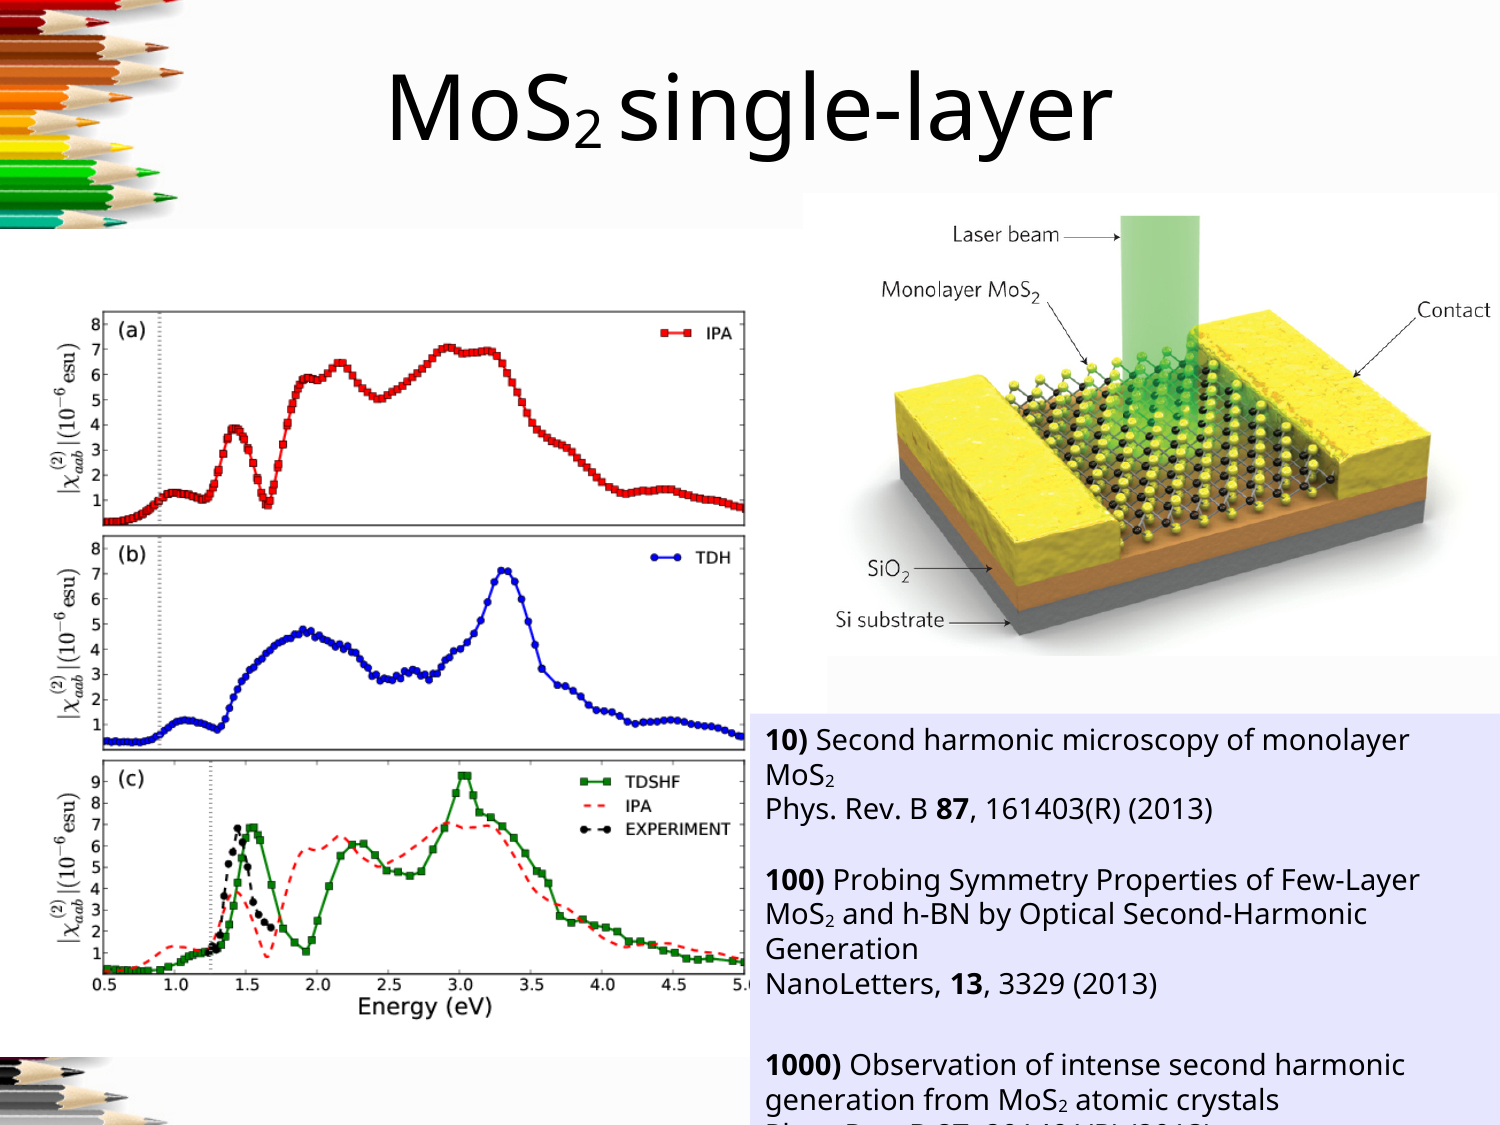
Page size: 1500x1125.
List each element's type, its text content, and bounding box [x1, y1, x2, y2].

picture [0, 0, 1500, 1125]
text_box 10) Second harmonic microscopy of monolayer MoS2 Phys. Rev. B 87, 161403(R) (2013) 100) Probing Symmetry Properties of Few-Layer MoS2 and h-BN by Optical Second-Harmonic Generation NanoLetters, 13, 3329 (2013) 1000) Observation of intense second harmonic generation from MoS2 atomic crystals Phys. Rev. B 87, 201401(R) (2013) [750, 713, 1500, 1118]
title MoS2 single-layer [75, 9, 1426, 198]
